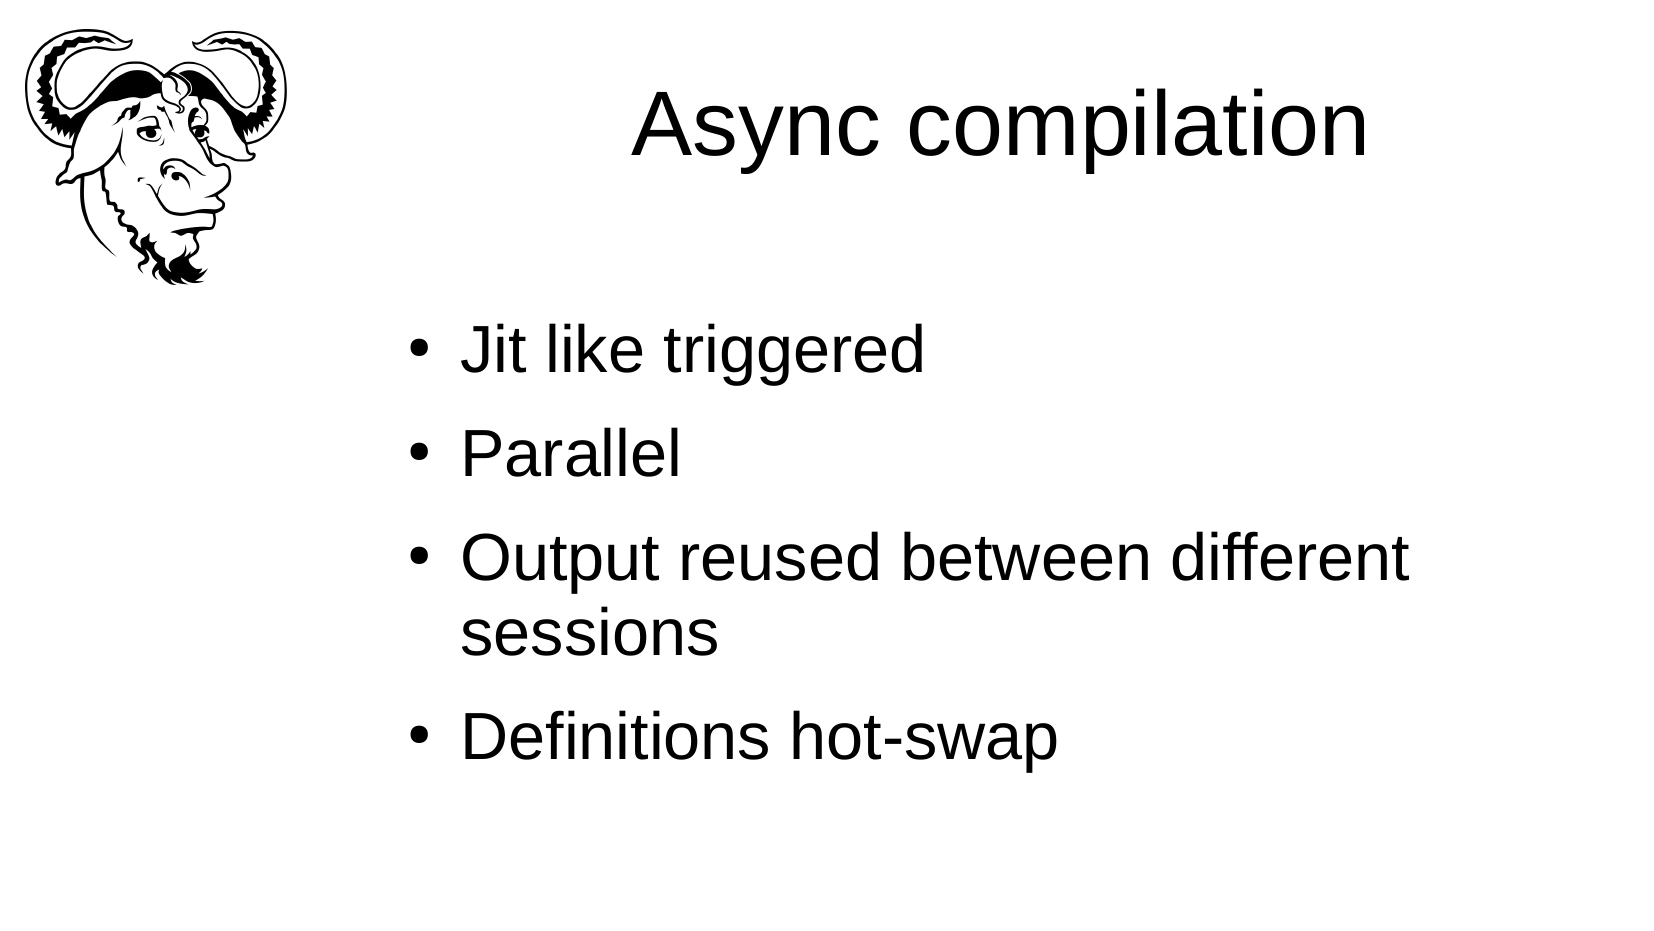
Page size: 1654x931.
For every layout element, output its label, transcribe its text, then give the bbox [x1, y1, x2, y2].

title Async compilation [456, 37, 1548, 211]
list Jit like triggered Parallel Output reused between different sessions Definitions hot-swap [389, 311, 1601, 811]
picture [25, 29, 287, 285]
